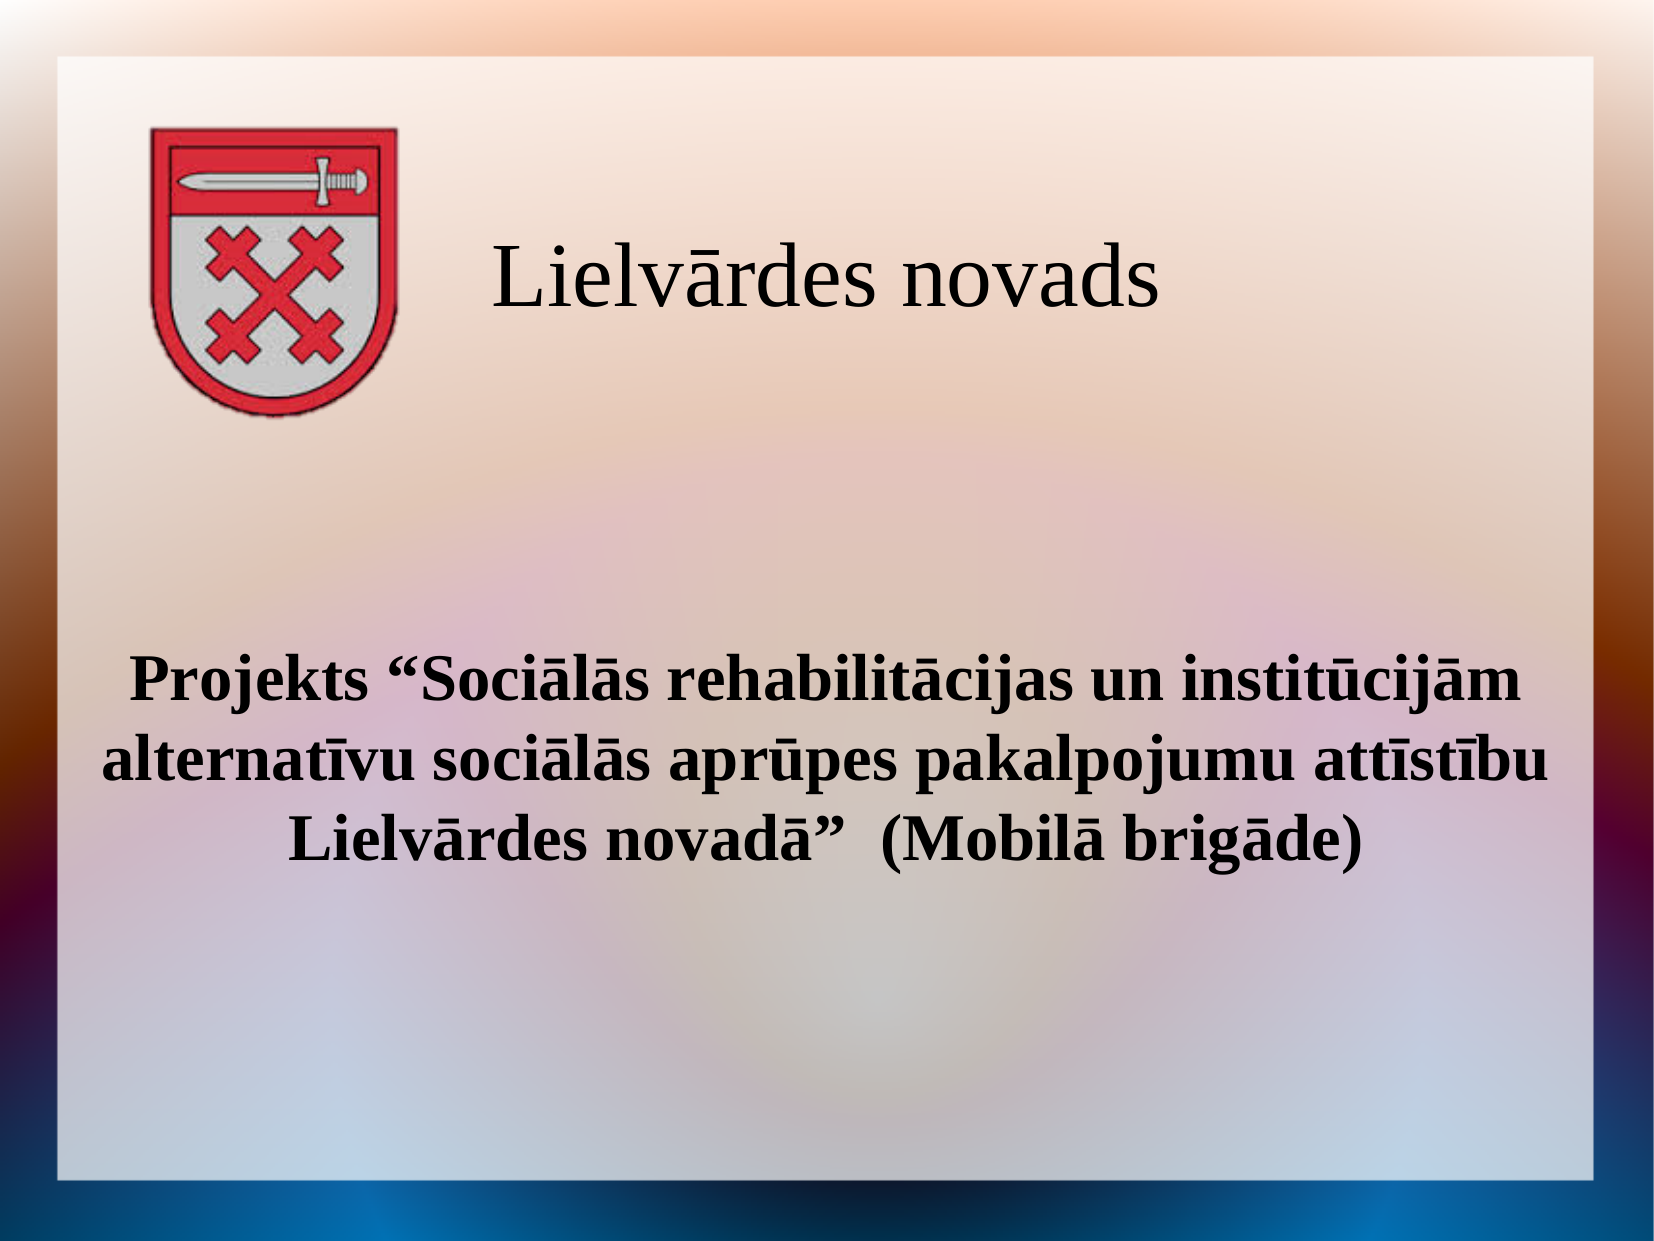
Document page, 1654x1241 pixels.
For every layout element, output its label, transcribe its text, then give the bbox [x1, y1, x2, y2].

picture [120, 119, 429, 428]
subtitle Lielvārdes novads Projekts “Sociālās rehabilitācijas un institūcijām alternatīvu sociālās aprūpes pakalpojumu attīstību Lielvārdes novadā” (Mobilā brigāde) [82, 212, 1571, 877]
